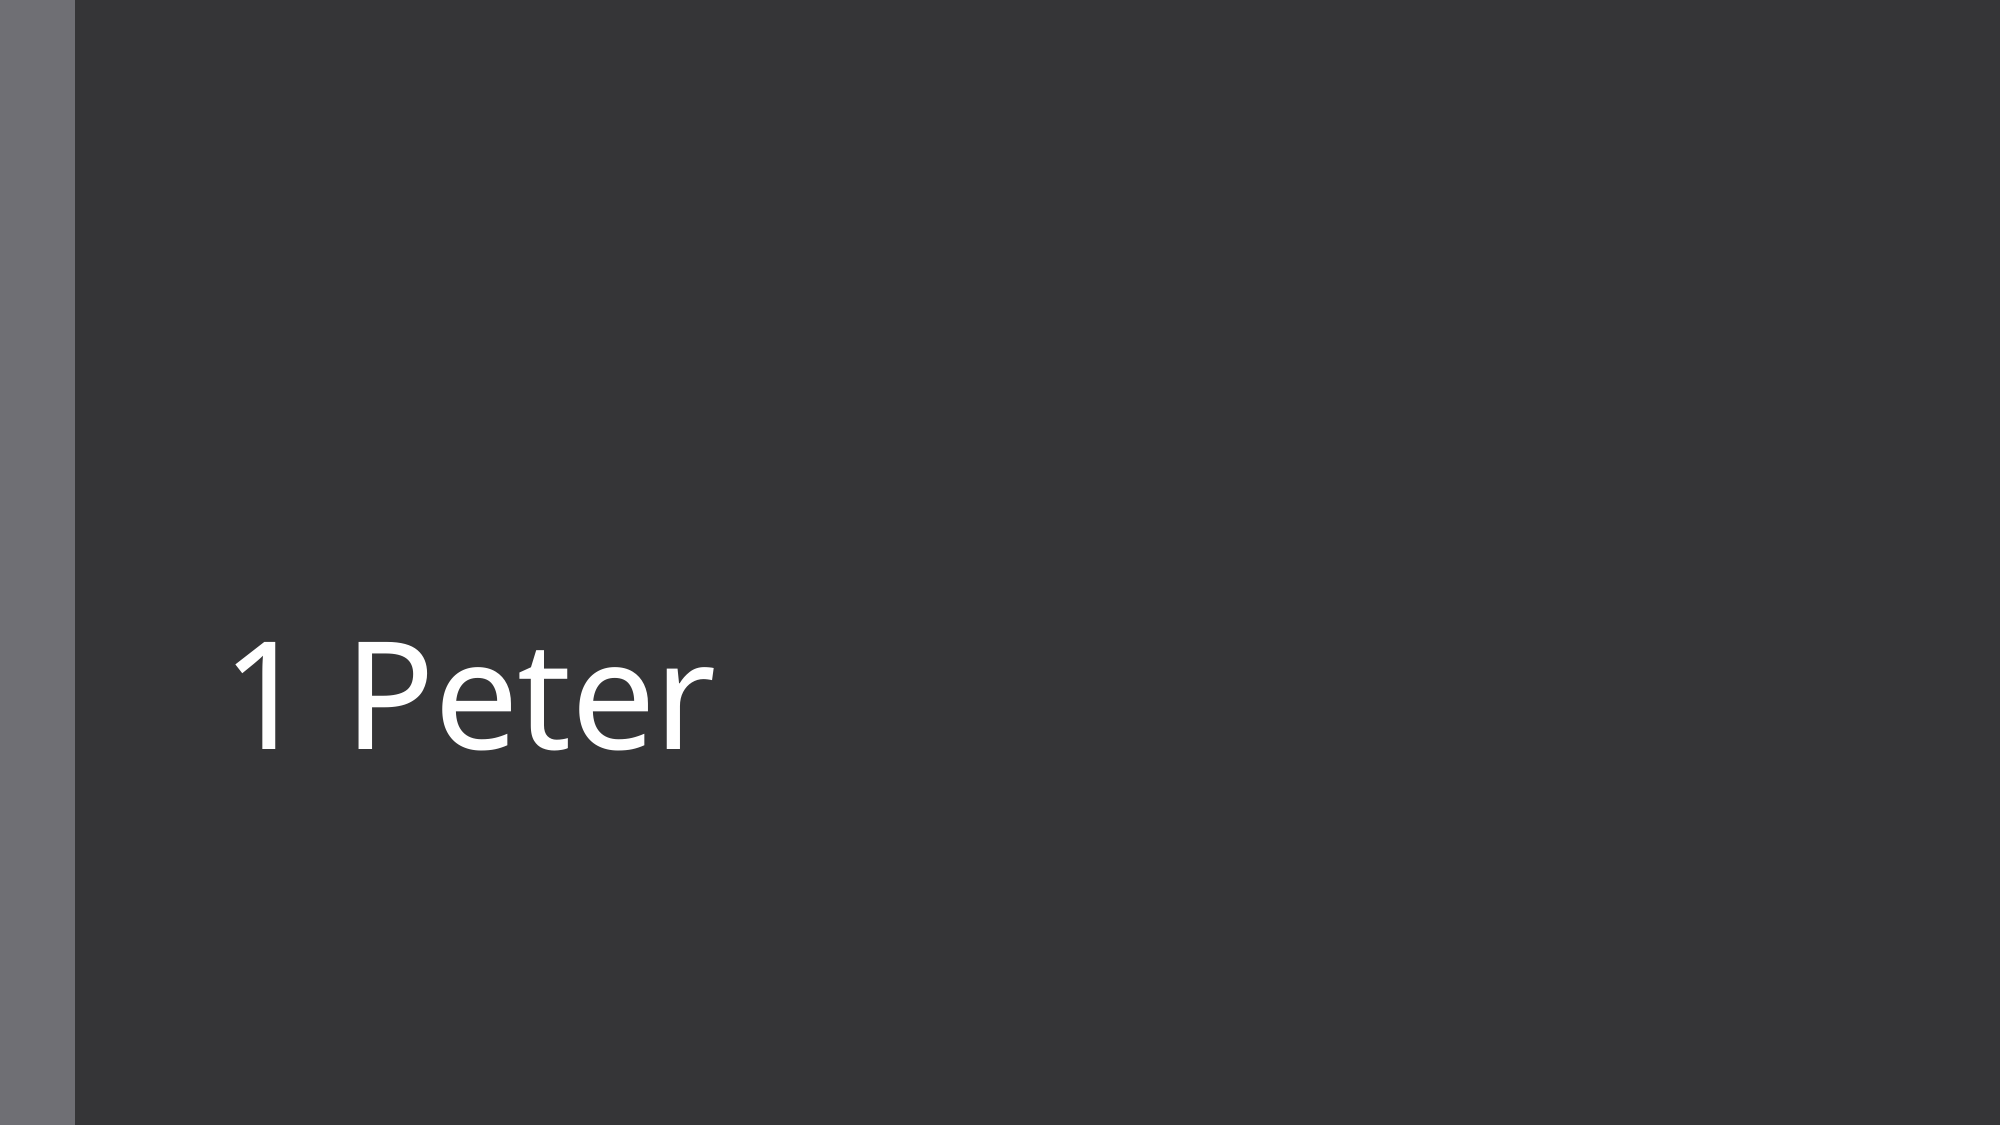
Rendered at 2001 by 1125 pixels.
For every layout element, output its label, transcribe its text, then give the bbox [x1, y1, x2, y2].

title 1 Peter [206, 124, 1752, 788]
